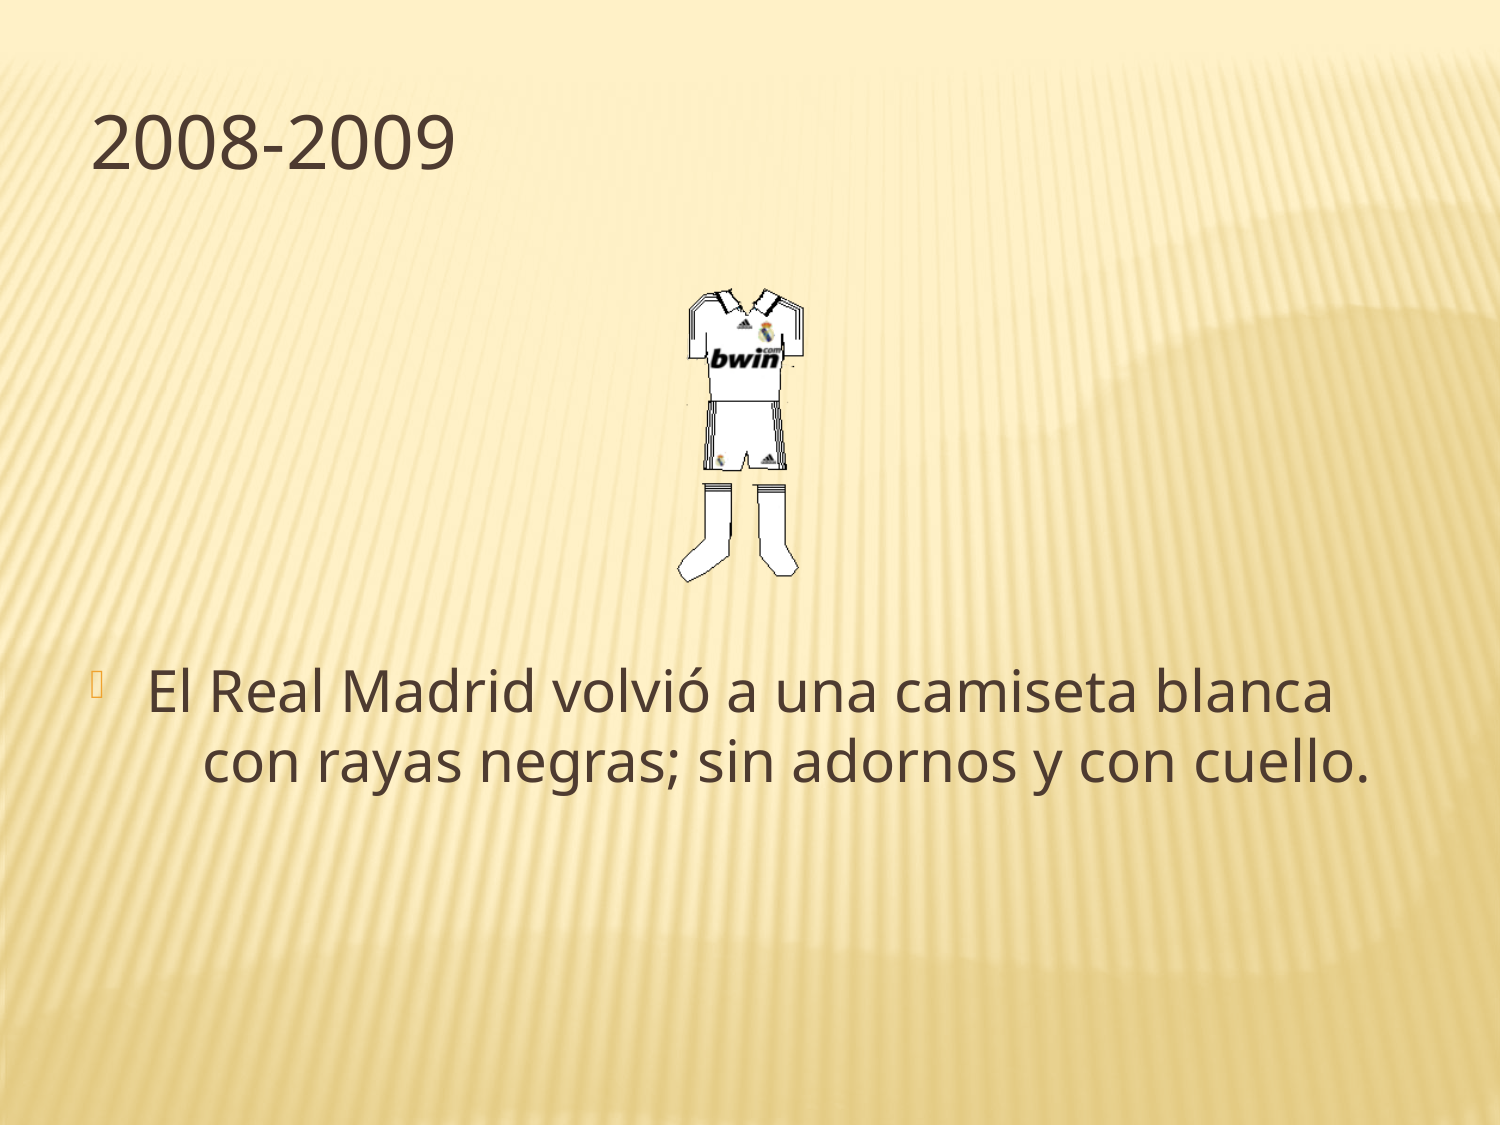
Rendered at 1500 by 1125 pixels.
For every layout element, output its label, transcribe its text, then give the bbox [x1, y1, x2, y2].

picture [652, 262, 848, 622]
title 2008-2009 [75, 45, 1426, 234]
list El Real Madrid volvió a una camiseta blanca con rayas negras; sin adornos y con cuello. [75, 646, 1426, 1006]
